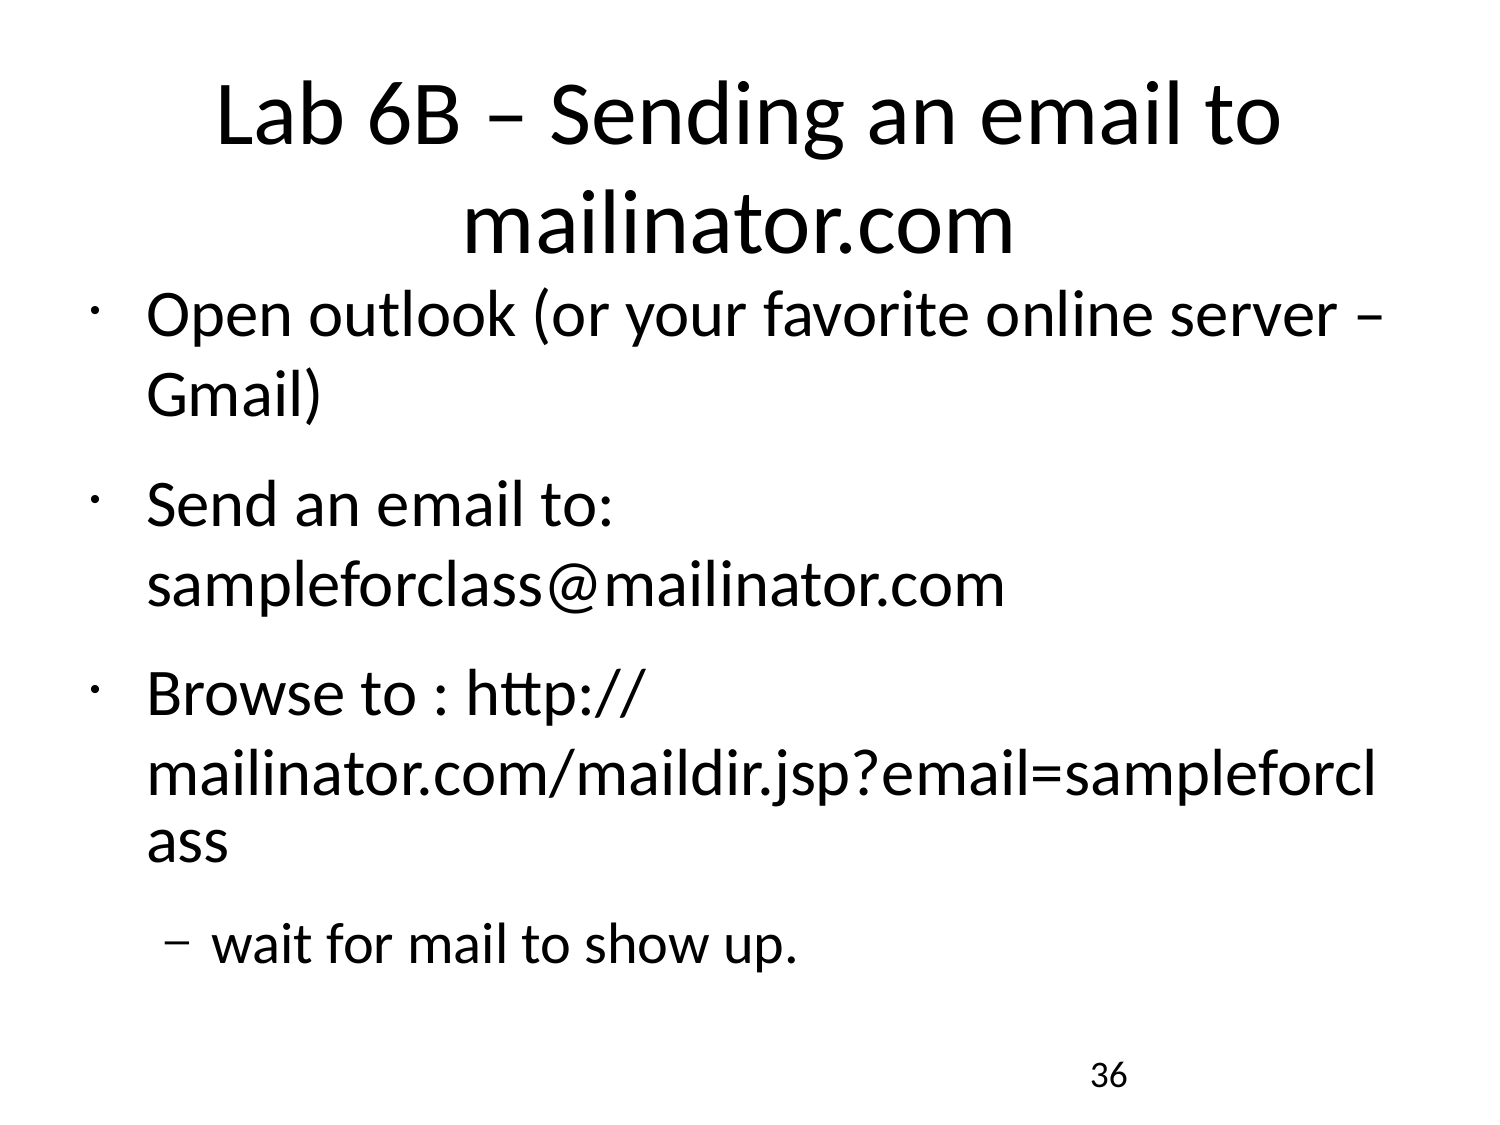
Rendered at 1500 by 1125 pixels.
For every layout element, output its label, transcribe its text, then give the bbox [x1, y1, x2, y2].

title Lab 6B – Sending an email to mailinator.com [75, 45, 1425, 233]
list Open outlook (or your favorite online server – Gmail) Send an email to: sampleforclass@mailinator.com Browse to : http://mailinator.com/maildir.jsp?email=sampleforclass wait for mail to show up. [75, 262, 1425, 1005]
slide_number <number> [1074, 1042, 1425, 1103]
